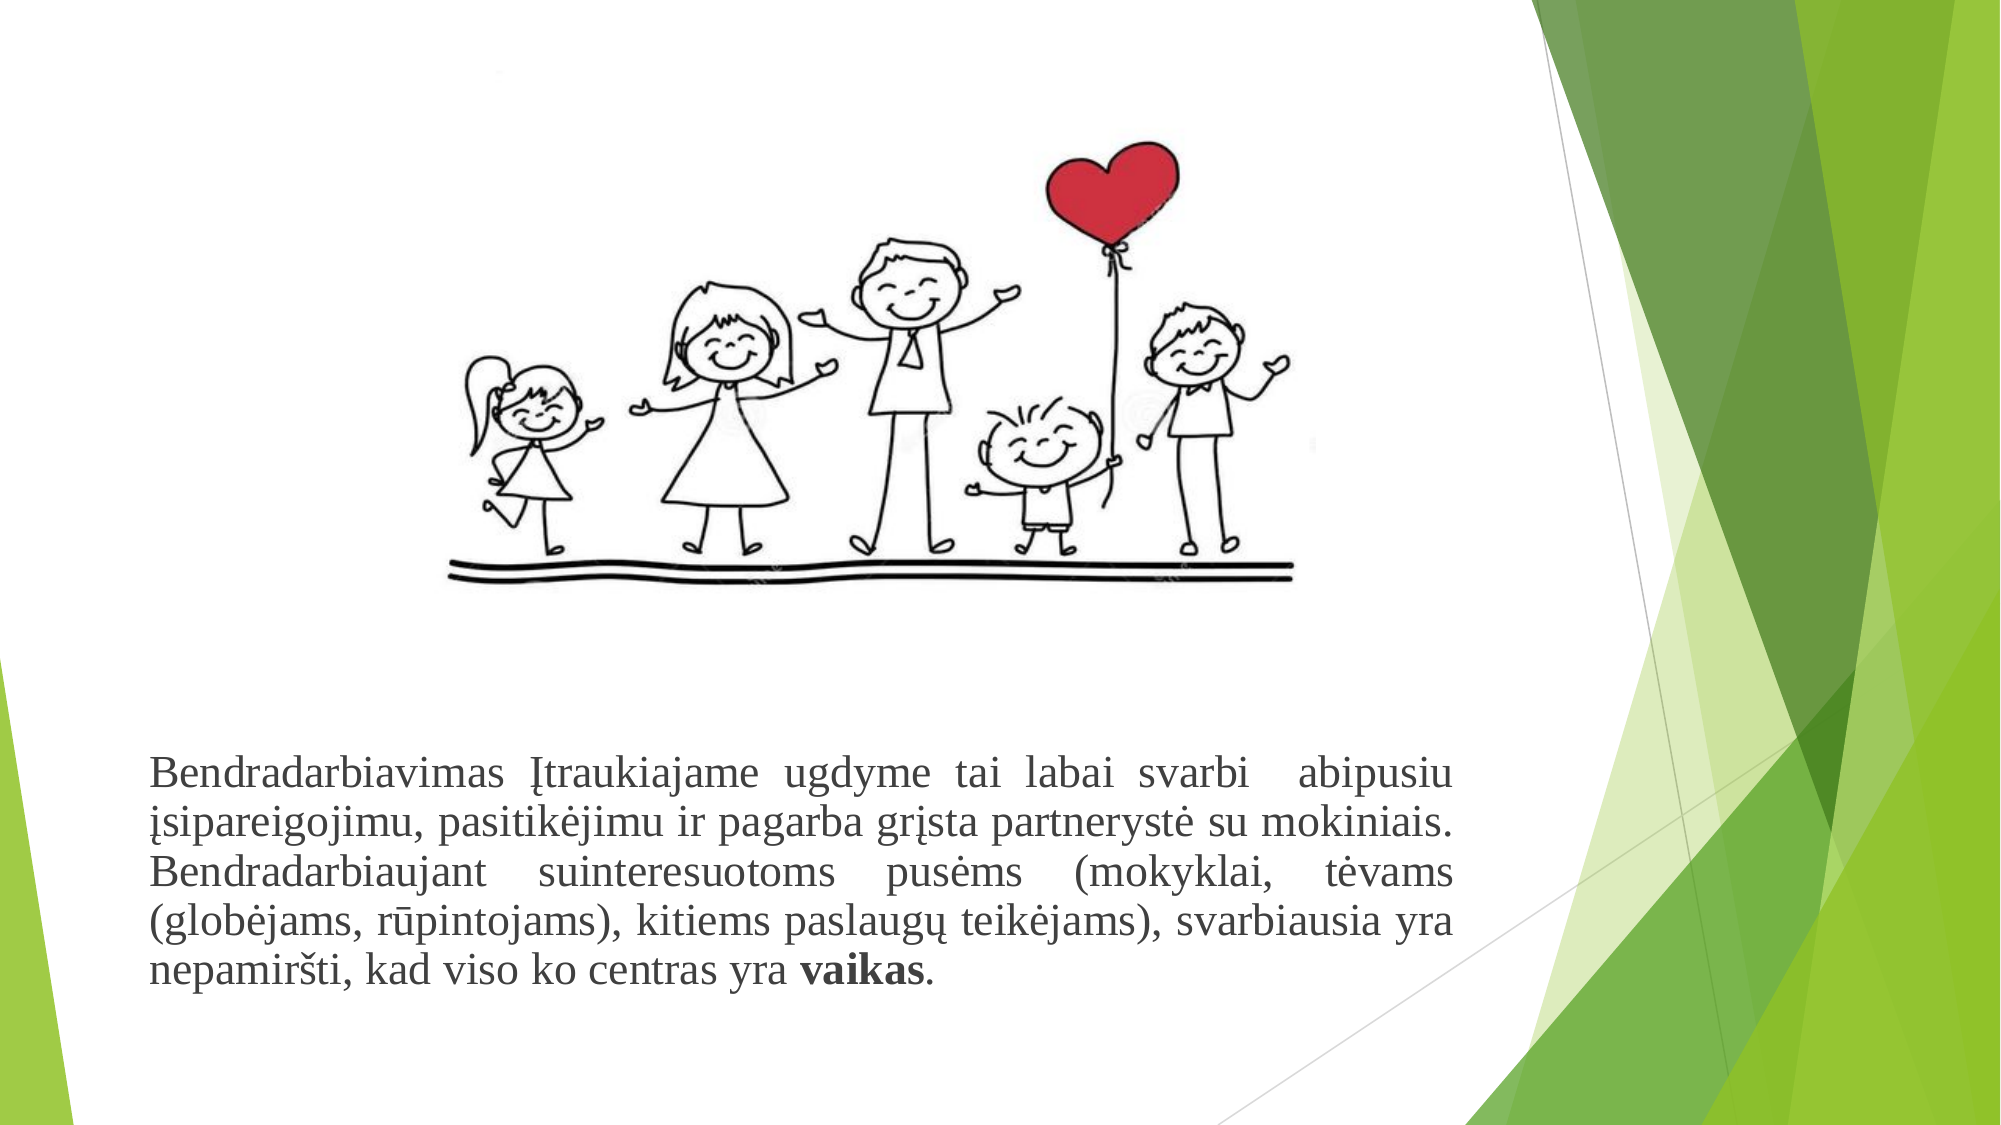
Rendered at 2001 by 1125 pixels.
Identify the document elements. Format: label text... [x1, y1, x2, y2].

list Bendradarbiavimas Įtraukiajame ugdyme tai labai svarbi abipusiu įsipareigojimu, pasitikėjimu ir pagarba grįsta partnerystė su mokiniais. Bendradarbiaujant suinteresuotoms pusėms (mokyklai, tėvams (globėjams, rūpintojams), kitiems paslaugų teikėjams), svarbiausia yra nepamiršti, kad viso ko centras yra vaikas. [134, 664, 1524, 1112]
picture [434, 13, 1316, 664]
